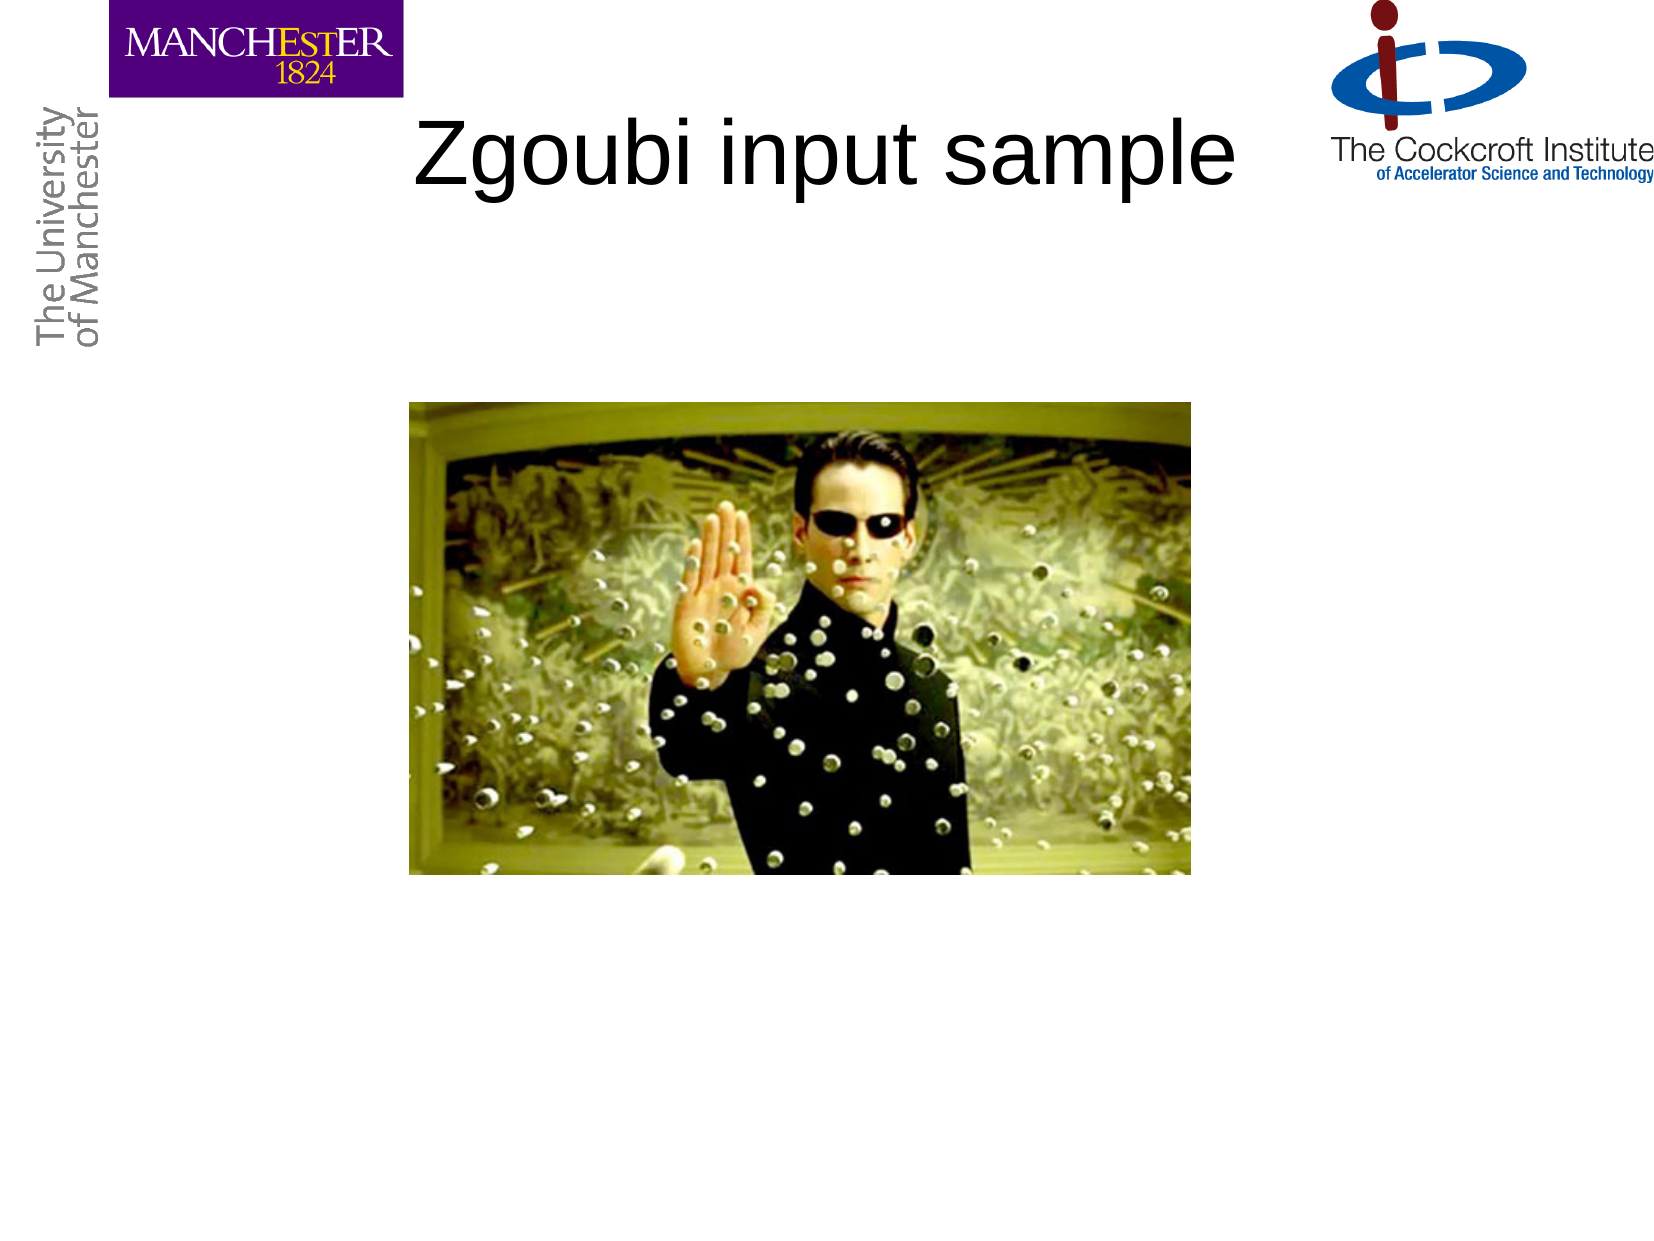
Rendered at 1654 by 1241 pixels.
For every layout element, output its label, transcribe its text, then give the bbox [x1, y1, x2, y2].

title Zgoubi input sample [82, 56, 1571, 250]
picture [1331, 0, 1654, 183]
picture [409, 402, 1191, 875]
picture [0, 0, 404, 347]
